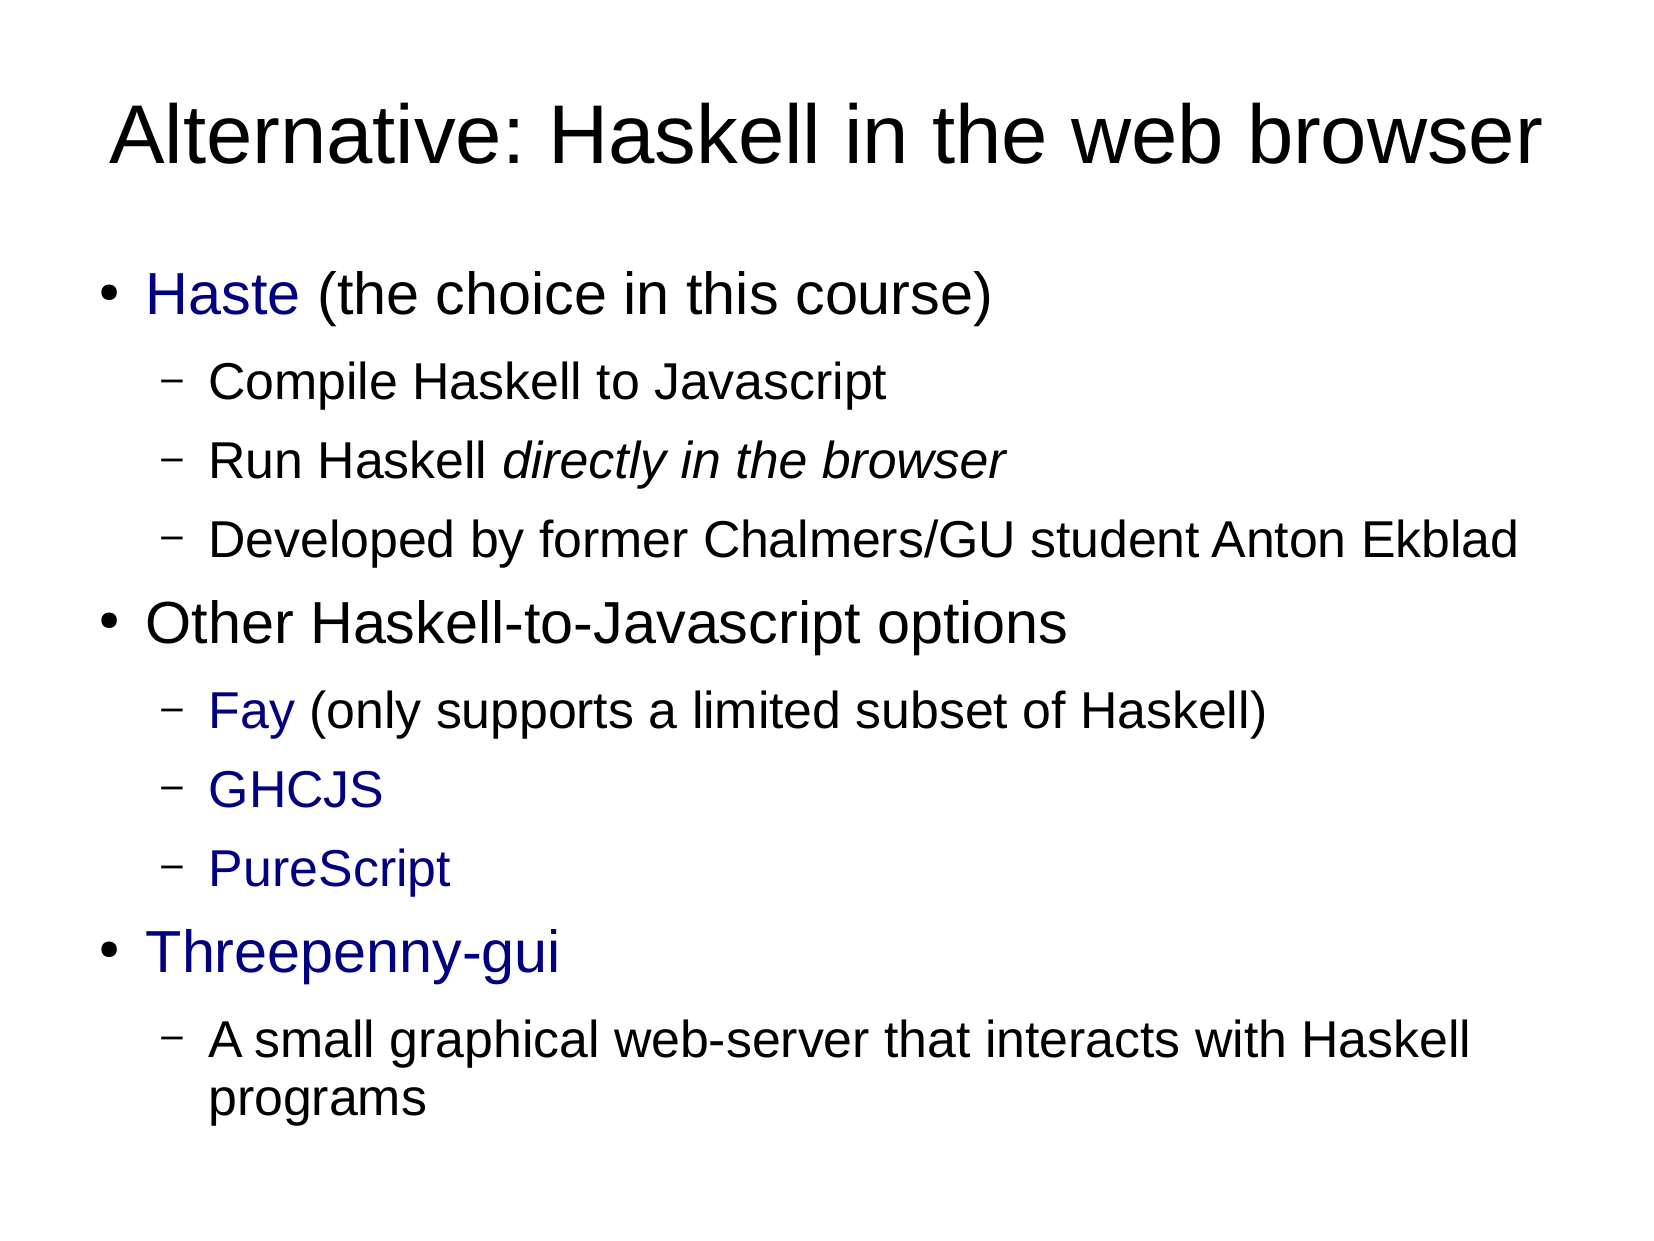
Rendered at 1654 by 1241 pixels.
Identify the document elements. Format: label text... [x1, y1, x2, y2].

list Haste (the choice in this course) Compile Haskell to Javascript Run Haskell directly in the browser Developed by former Chalmers/GU student Anton Ekblad Other Haskell-to-Javascript options Fay (only supports a limited subset of Haskell) GHCJS PureScript Threepenny-gui A small graphical web-server that interacts with Haskell programs [82, 260, 1571, 1130]
title Alternative: Haskell in the web browser [82, 31, 1571, 239]
